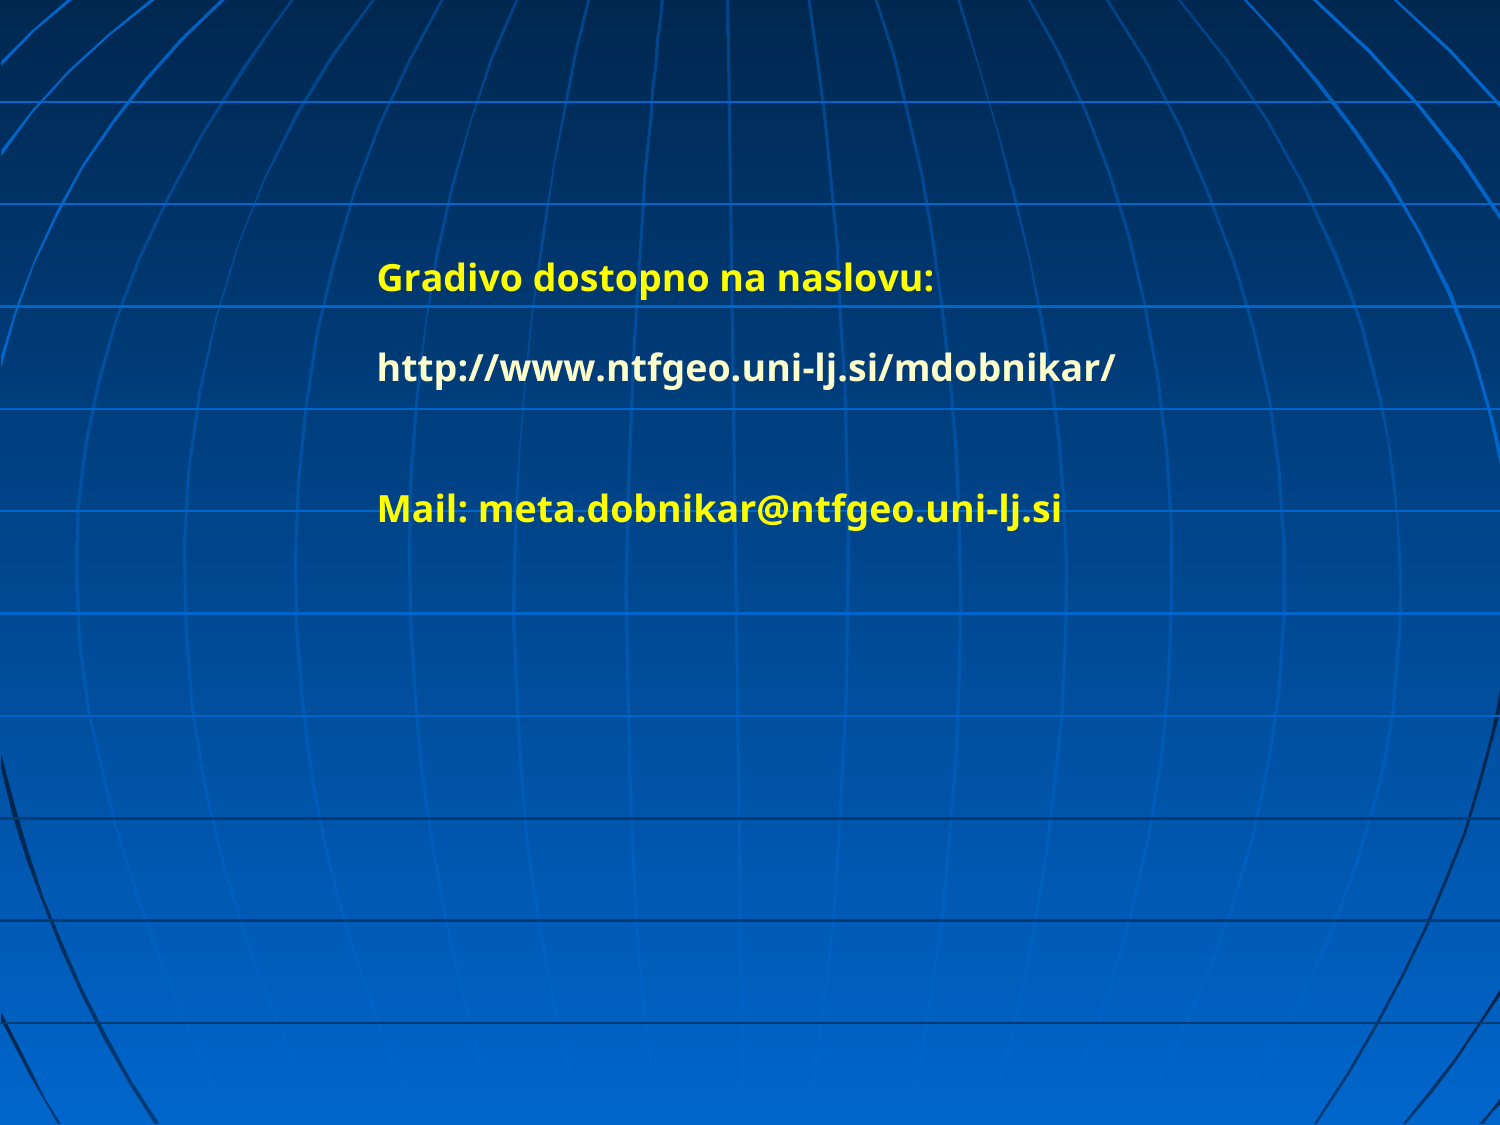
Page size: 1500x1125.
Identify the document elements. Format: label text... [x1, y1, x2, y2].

text_box Gradivo dostopno na naslovu: http://www.ntfgeo.uni-lj.si/mdobnikar/ Mail: meta.dobnikar@ntfgeo.uni-lj.si [361, 246, 1132, 538]
